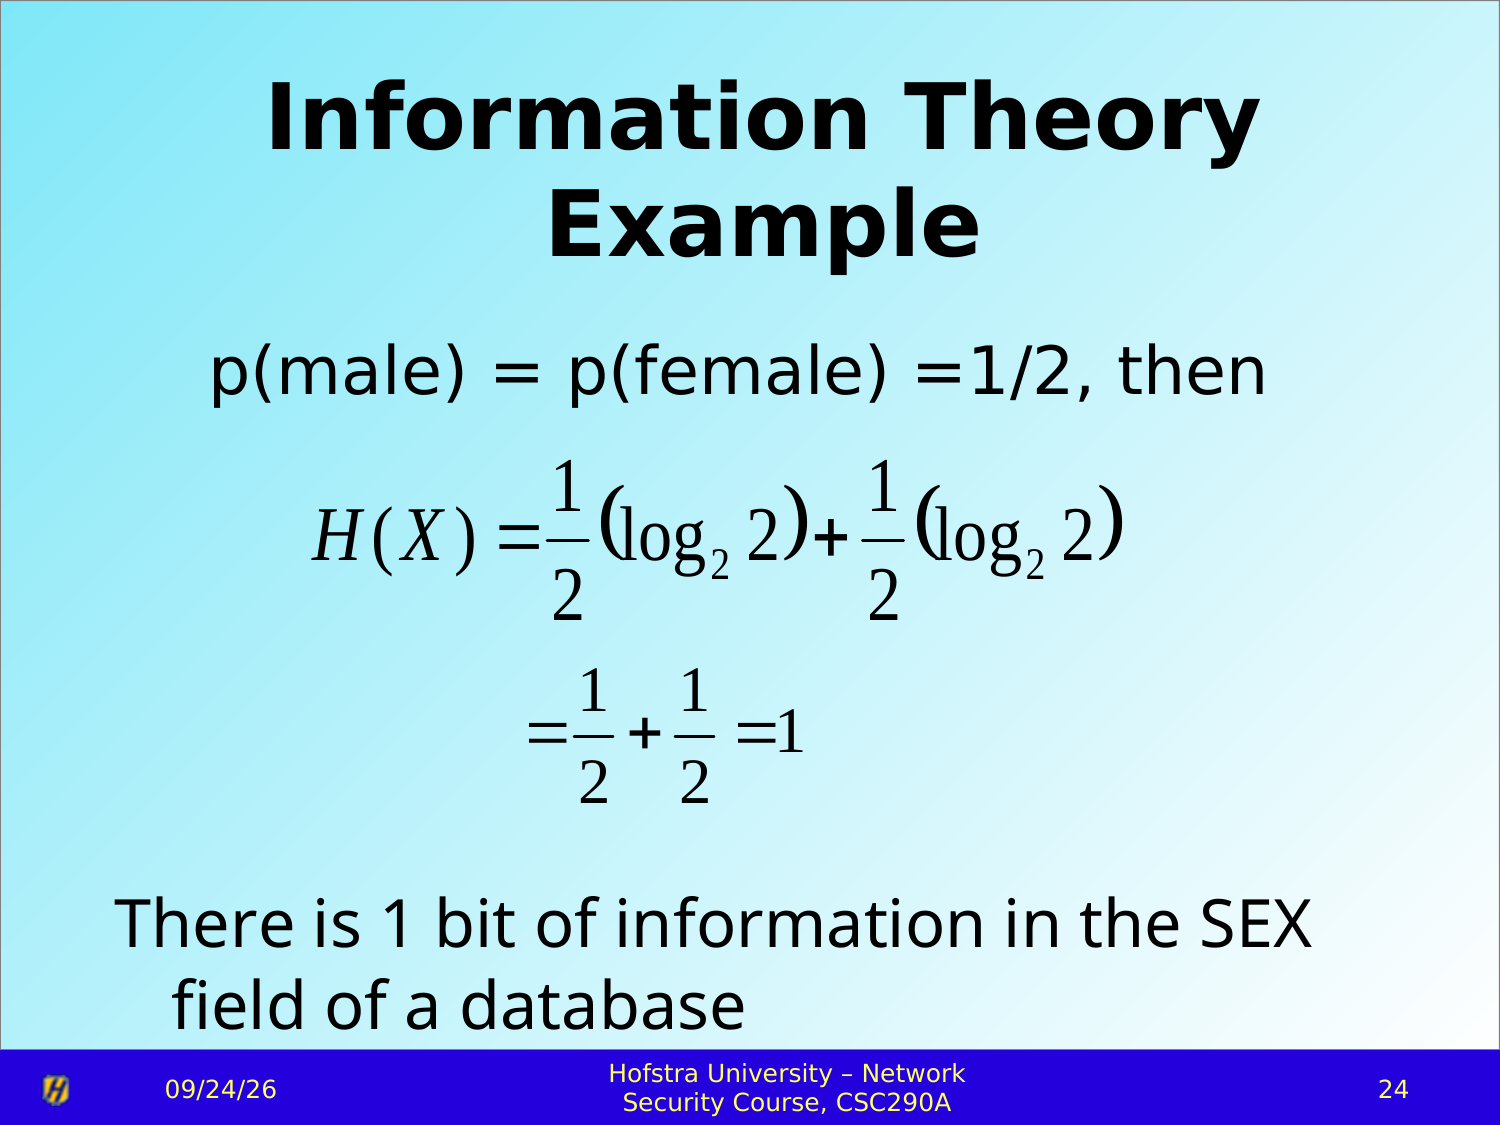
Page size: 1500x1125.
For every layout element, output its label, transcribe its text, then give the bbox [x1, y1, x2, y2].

chart [300, 437, 1126, 638]
chart [512, 650, 816, 818]
picture [37, 1072, 76, 1110]
text_box There is 1 bit of information in the SEX field of a database [99, 874, 1375, 994]
list p(male) = p(female) =1/2, then [193, 330, 1469, 547]
title Information Theory Example [124, 56, 1404, 287]
